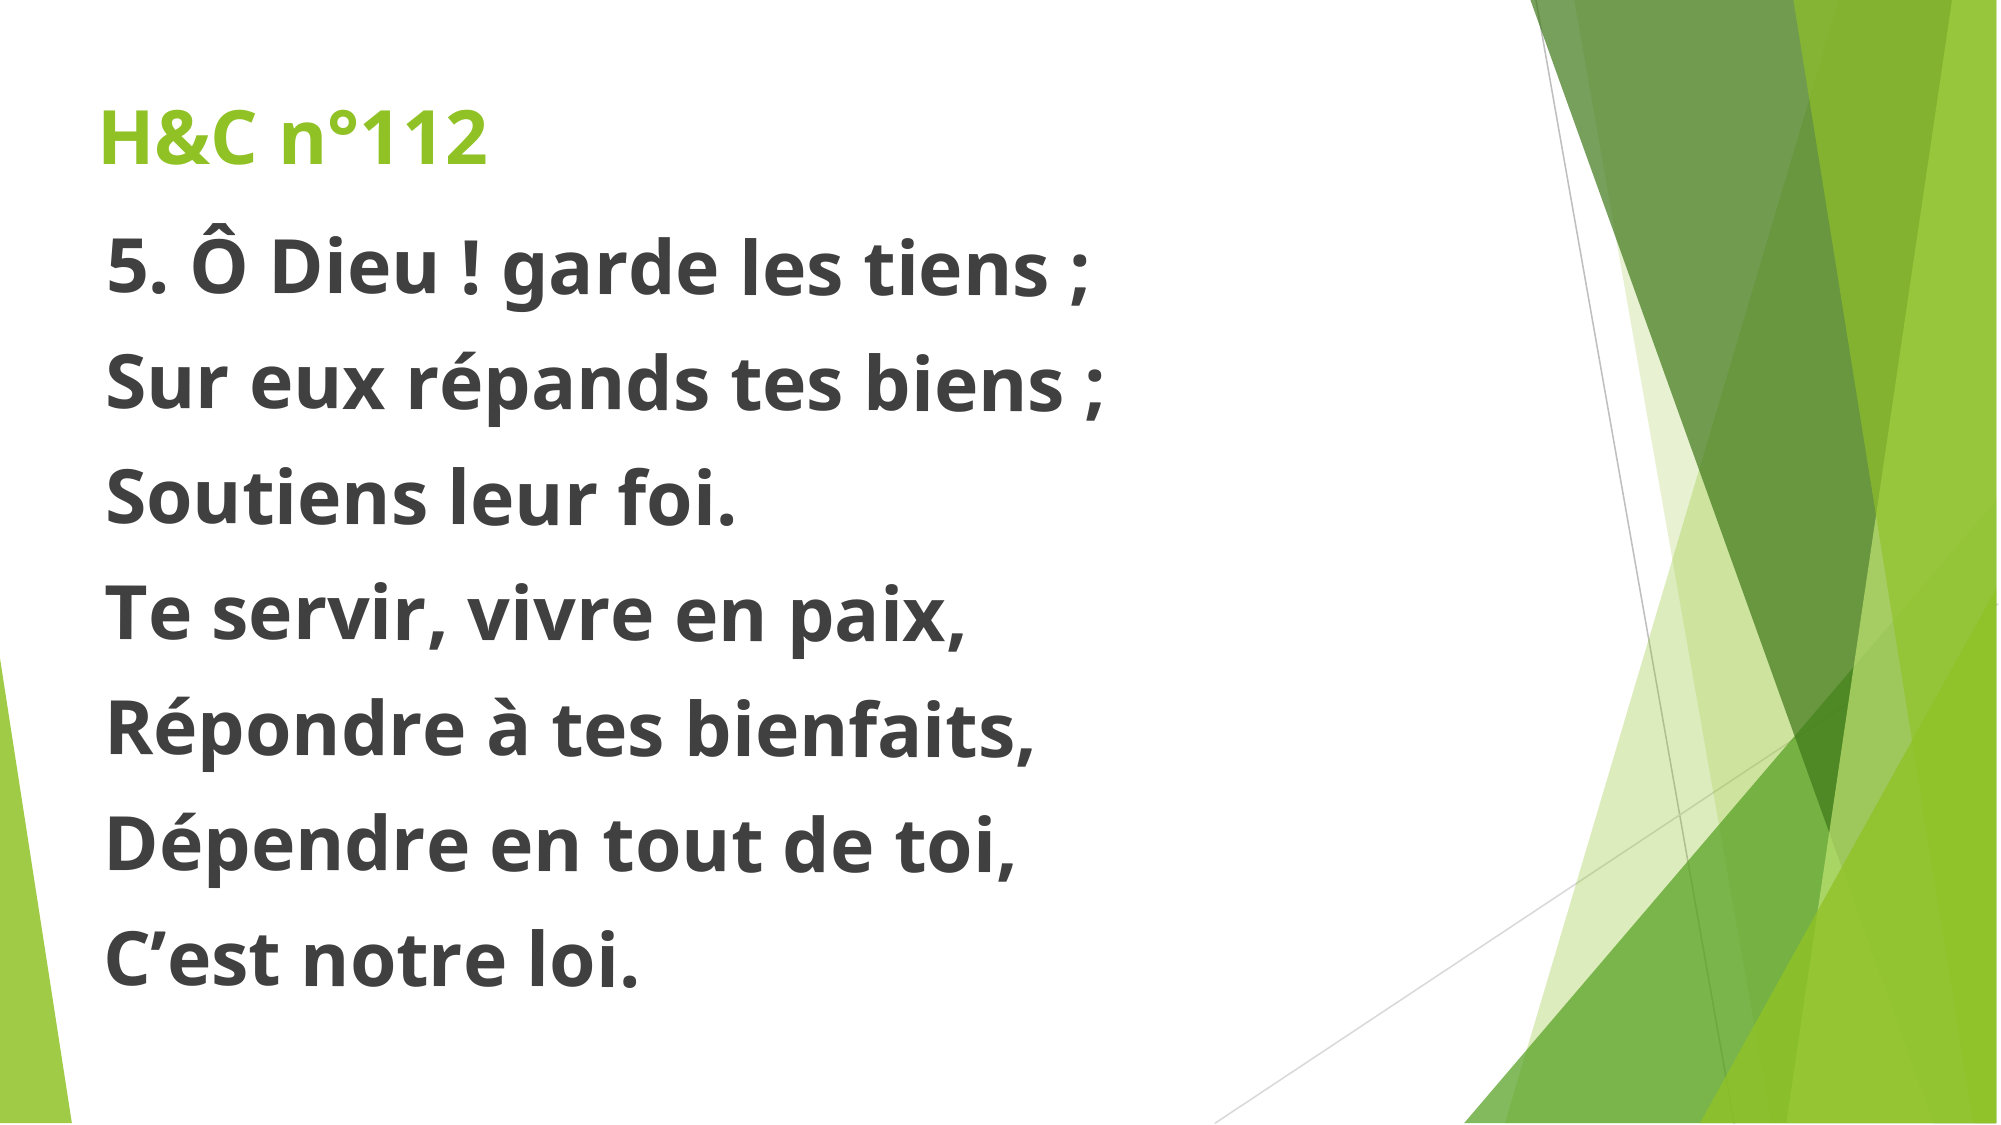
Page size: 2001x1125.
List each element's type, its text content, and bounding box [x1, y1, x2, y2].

text_box H&C n°112 [82, 82, 615, 189]
text_box 5. Ô Dieu ! garde les tiens ; Sur eux répands tes biens ; Soutiens leur foi. Te servir, vivre en paix, Répondre à tes bienfaits, Dépendre en tout de toi, C’est notre loi. [88, 197, 1958, 1086]
